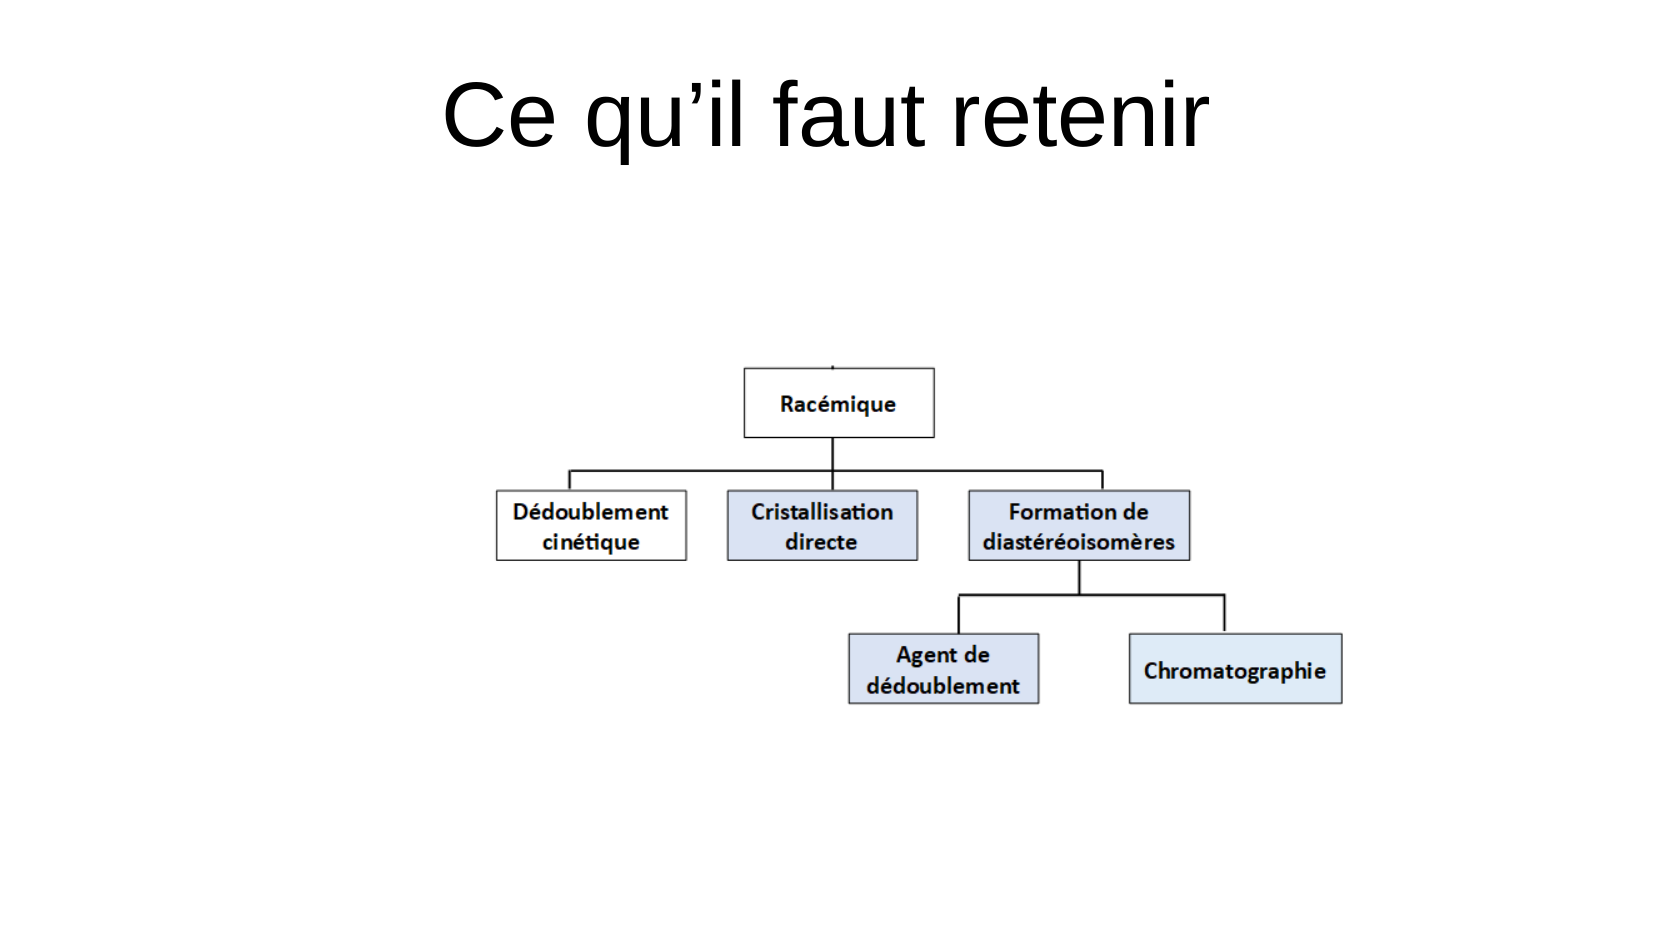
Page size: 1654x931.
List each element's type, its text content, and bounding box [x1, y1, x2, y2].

title Ce qu’il faut retenir [82, 37, 1571, 193]
picture [405, 323, 1389, 789]
